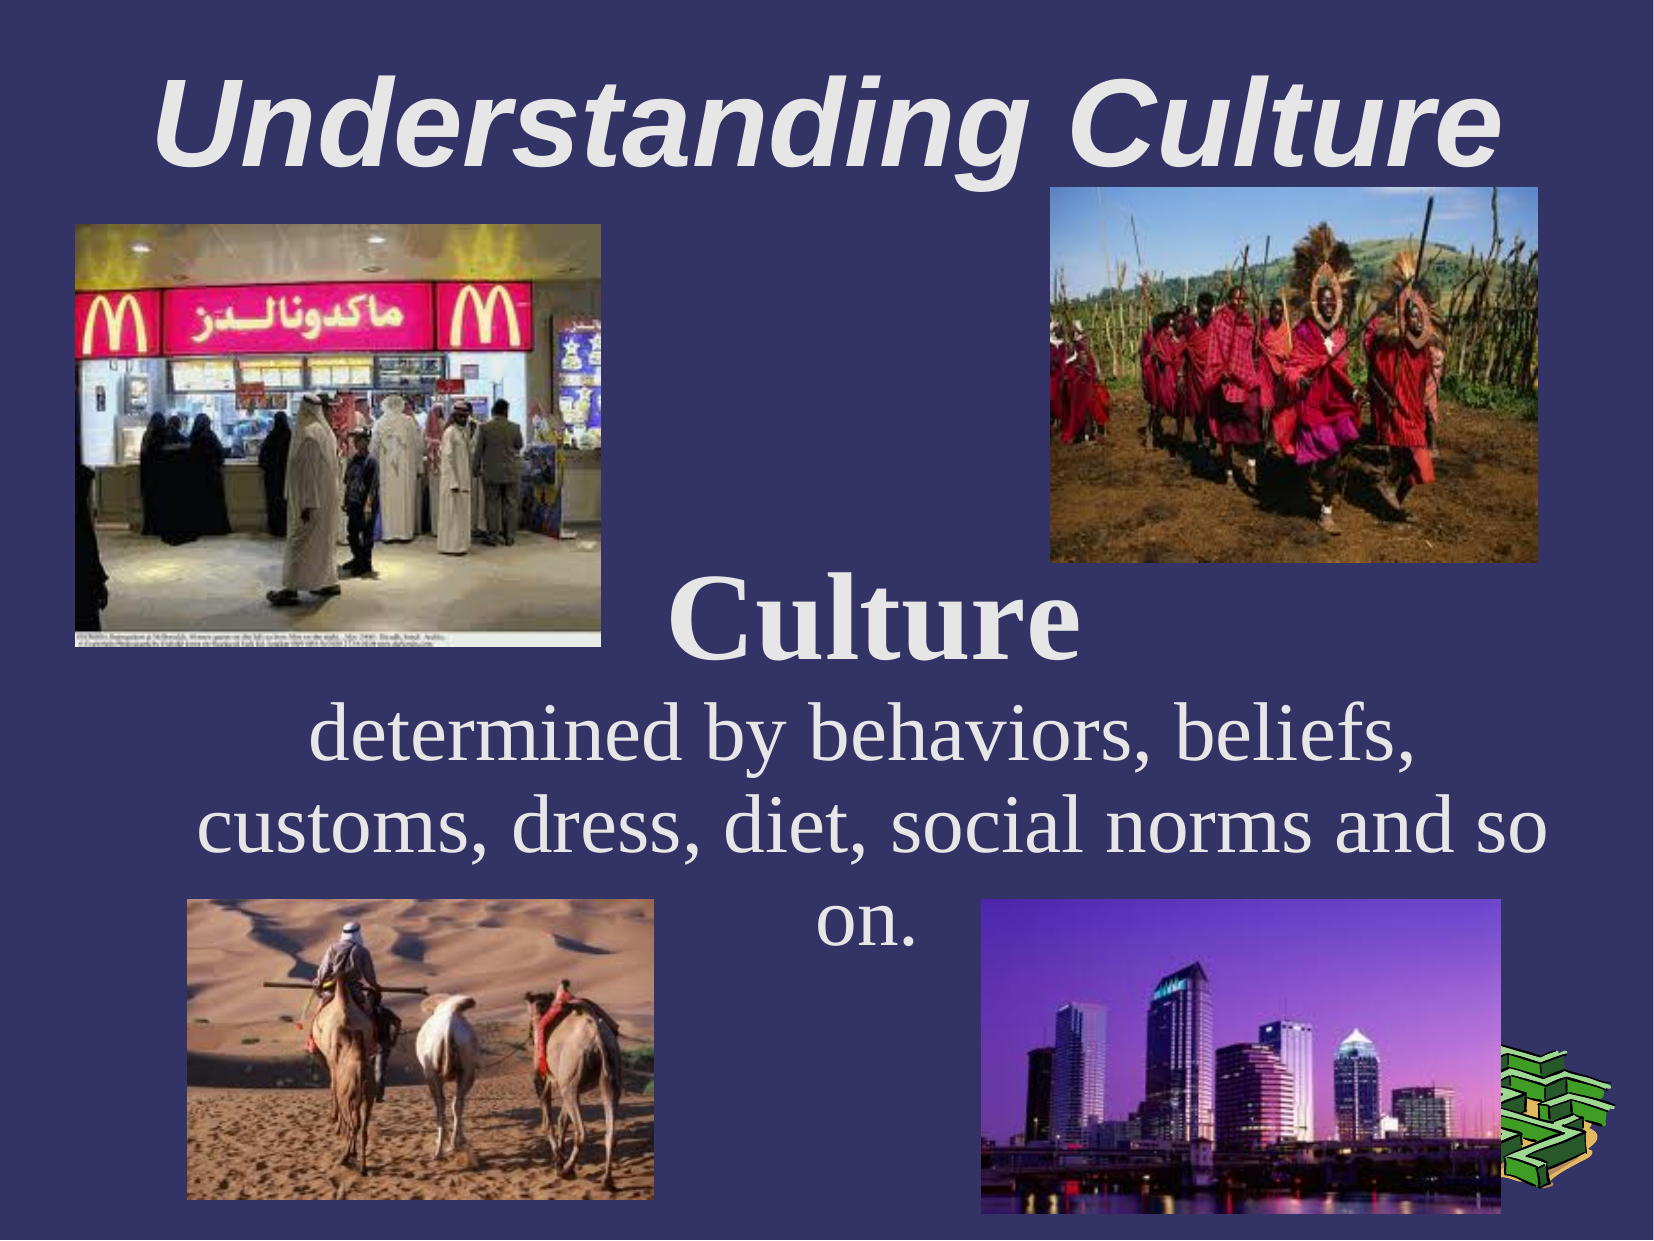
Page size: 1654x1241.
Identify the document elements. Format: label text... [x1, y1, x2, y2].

subtitle Culture determined by behaviors, beliefs, customs, dress, diet, social norms and so on. [178, 364, 1570, 1147]
title Understanding Culture [121, 19, 1534, 227]
picture [1050, 187, 1538, 563]
picture [187, 899, 654, 1201]
picture [75, 224, 601, 647]
picture [981, 899, 1501, 1214]
